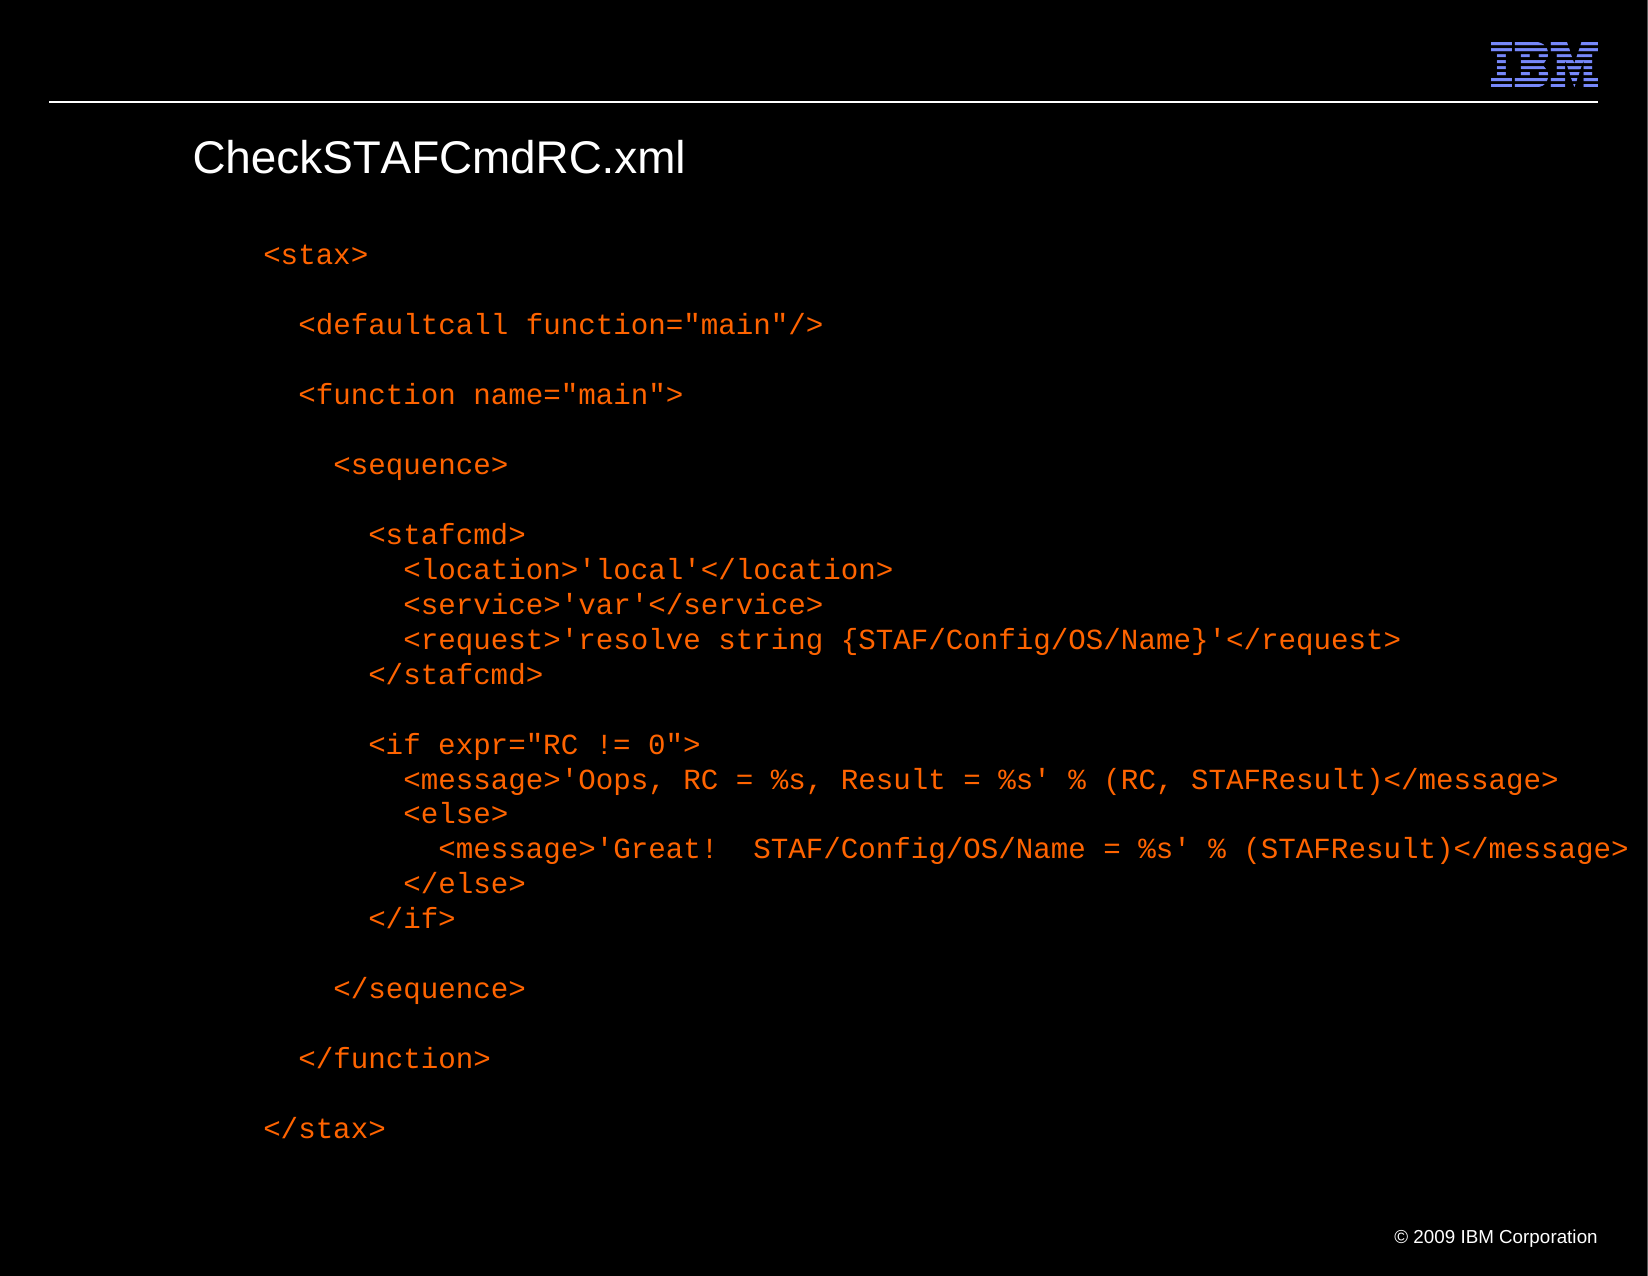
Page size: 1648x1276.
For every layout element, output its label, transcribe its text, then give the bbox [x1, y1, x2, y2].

picture [1491, 42, 1598, 87]
title CheckSTAFCmdRC.xml [175, 125, 1648, 219]
text_box <stax> <defaultcall function="main"/> <function name="main"> <sequence> <stafcmd> <location>'local'</location> <service>'var'</service> <request>'resolve string {STAF/Config/OS/Name}'</request> </stafcmd> <if expr="RC != 0"> <message>'Oops, RC = %s, Result = %s' % (RC, STAFResult)</message> <else> <message>'Great! STAF/Config/OS/Name = %s' % (STAFResult)</message> </else> </if> </sequence> </function> </stax> [248, 227, 1648, 1153]
